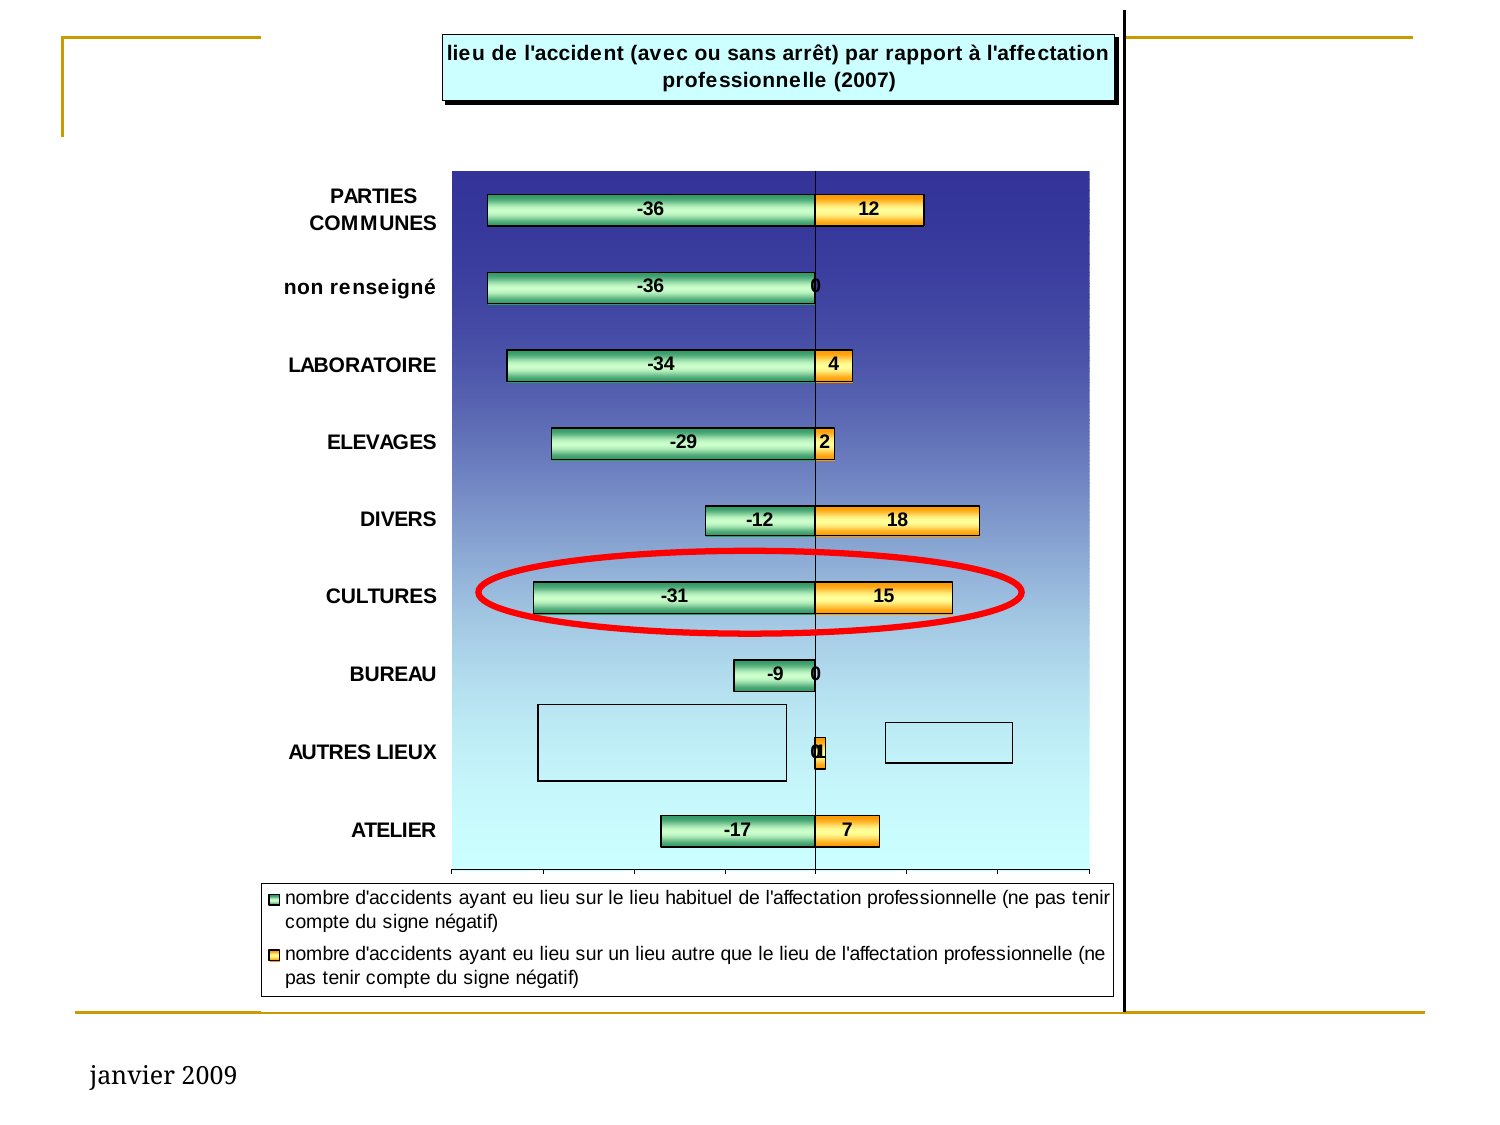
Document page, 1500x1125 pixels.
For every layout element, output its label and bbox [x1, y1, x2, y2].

picture [253, 0, 1134, 1012]
